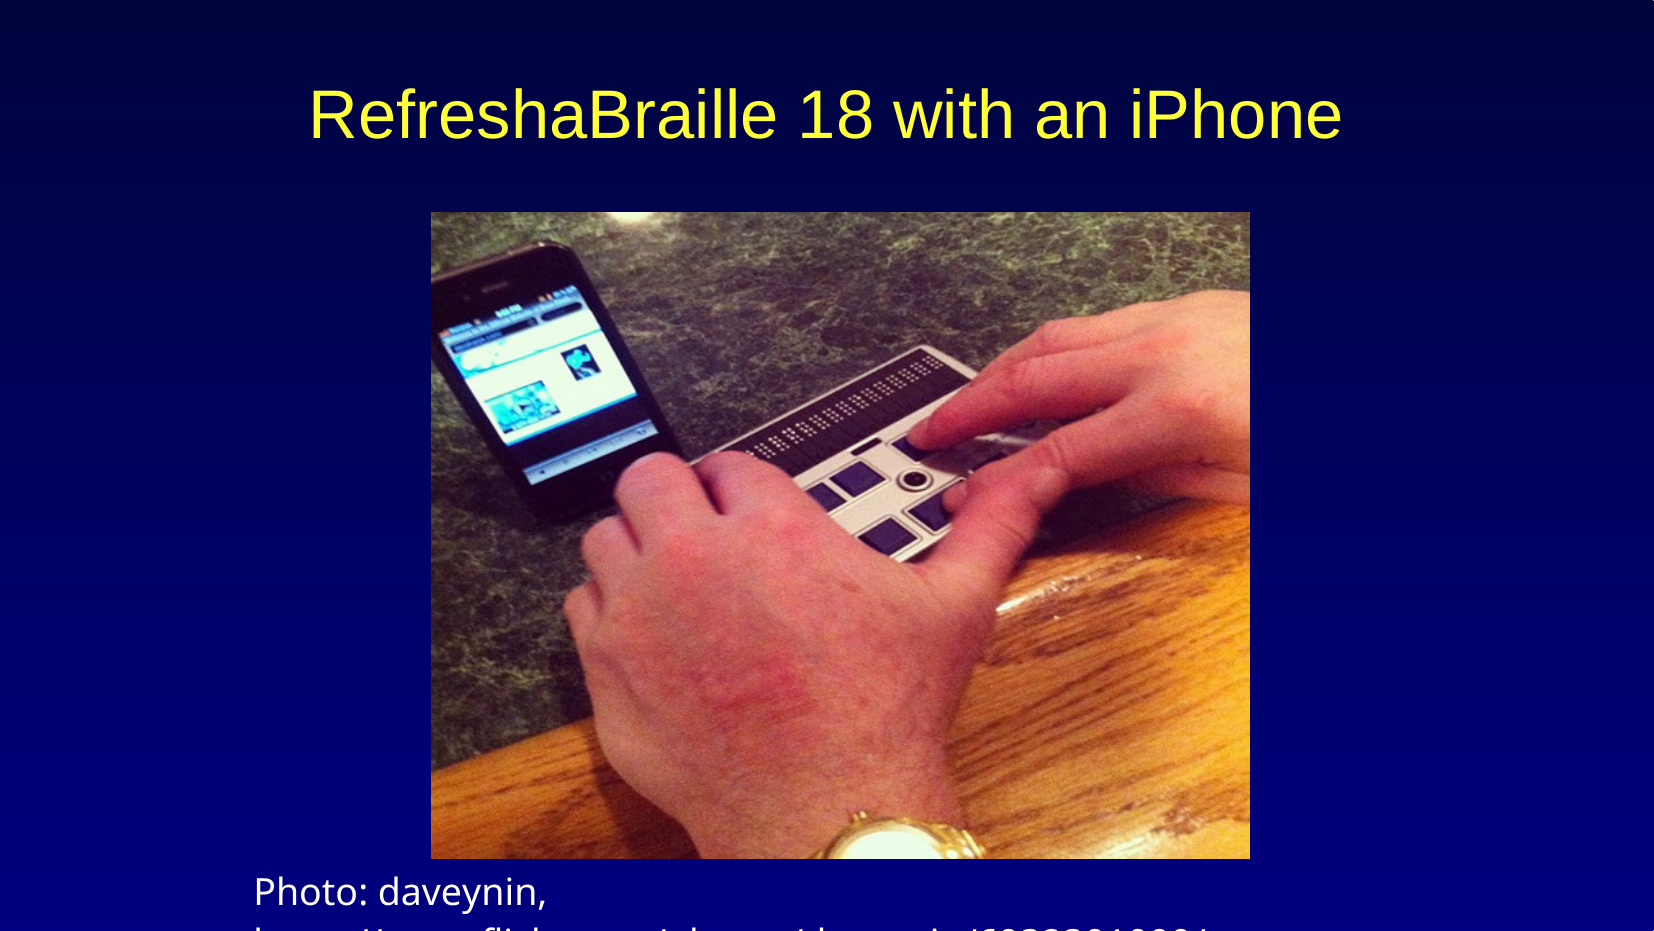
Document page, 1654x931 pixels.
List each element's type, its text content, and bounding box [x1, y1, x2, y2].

text_box Photo: daveynin, https://www.flickr.com/photos/daveynin/6932301000/ [253, 865, 1475, 916]
title RefreshaBraille 18 with an iPhone [82, 37, 1571, 193]
picture [431, 212, 1250, 859]
